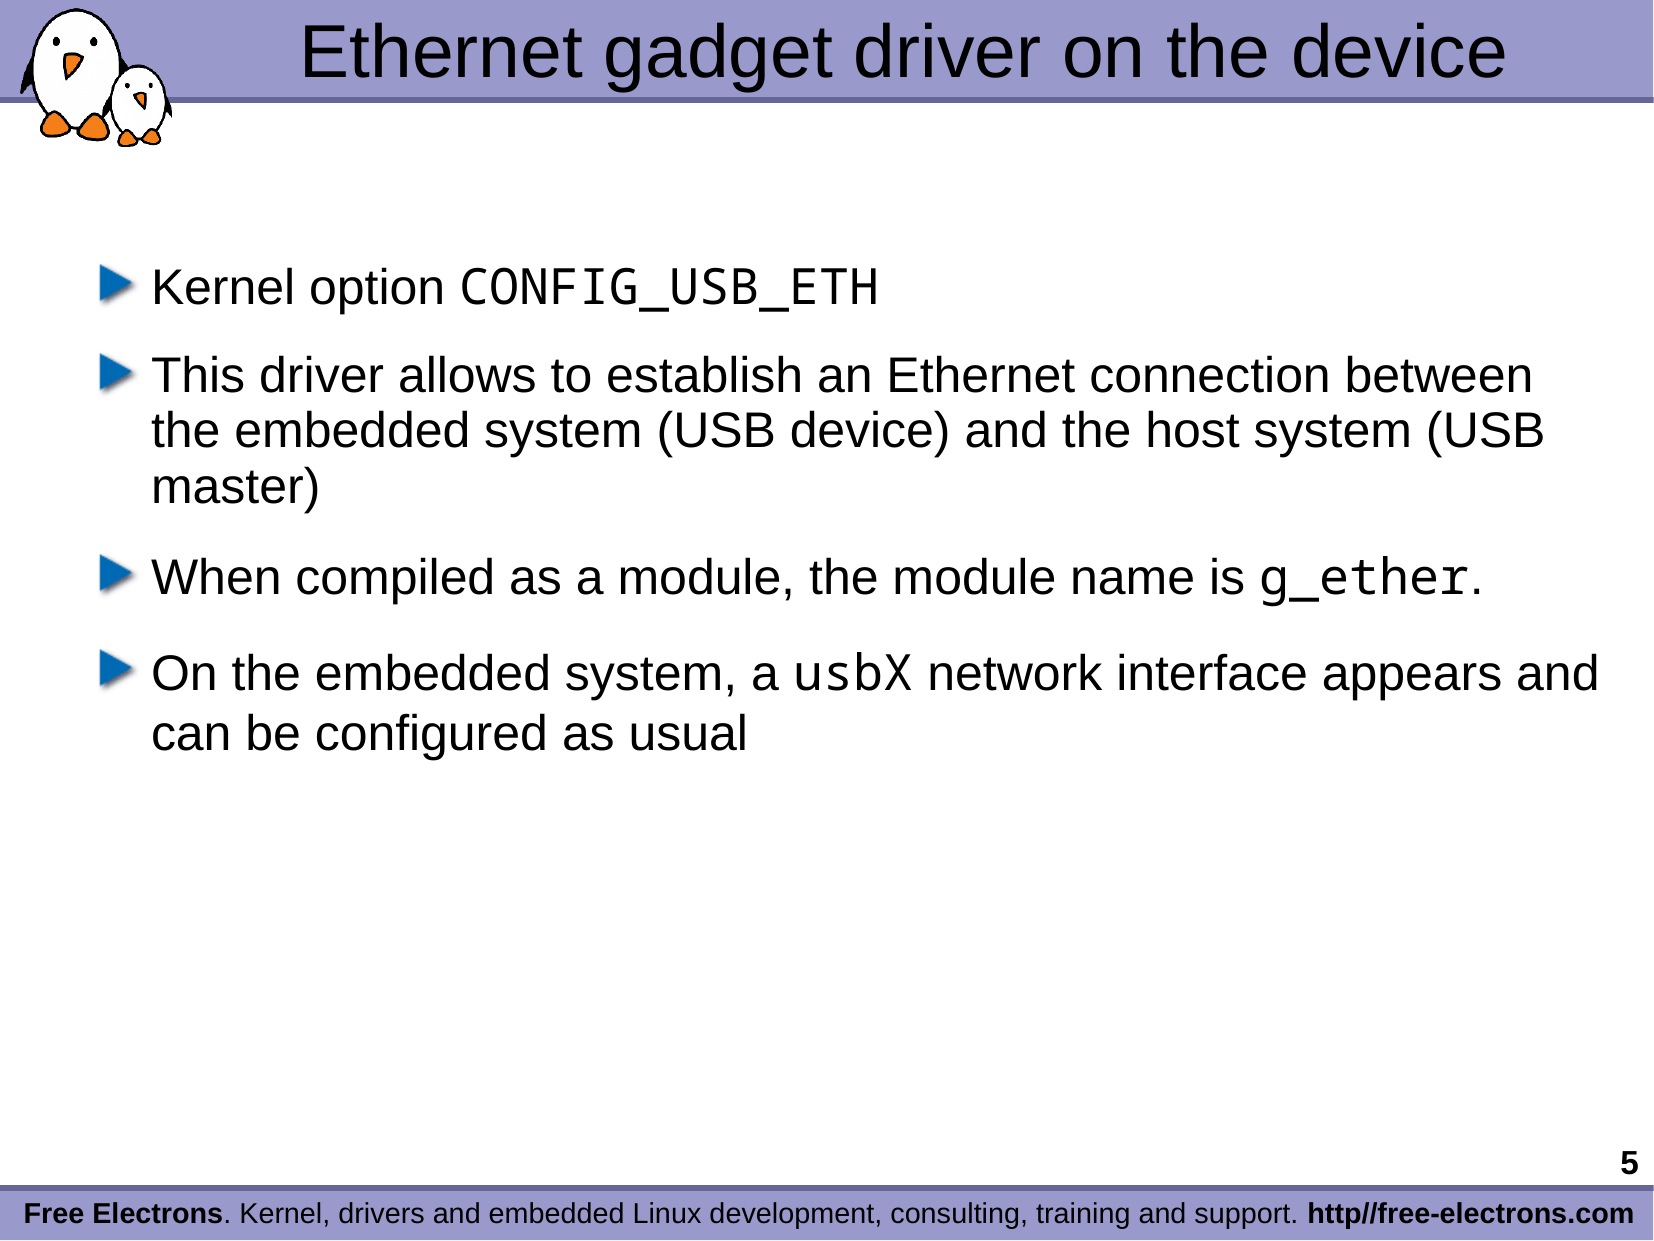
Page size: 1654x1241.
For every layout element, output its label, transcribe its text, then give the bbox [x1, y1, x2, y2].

list Kernel option CONFIG_USB_ETH This driver allows to establish an Ethernet connection between the embedded system (USB device) and the host system (USB master) When compiled as a module, the module name is g_ether. On the embedded system, a usbX network interface appears and can be configured as usual [80, 251, 1604, 1048]
picture [20, 8, 172, 147]
title Ethernet gadget driver on the device [178, 4, 1631, 98]
